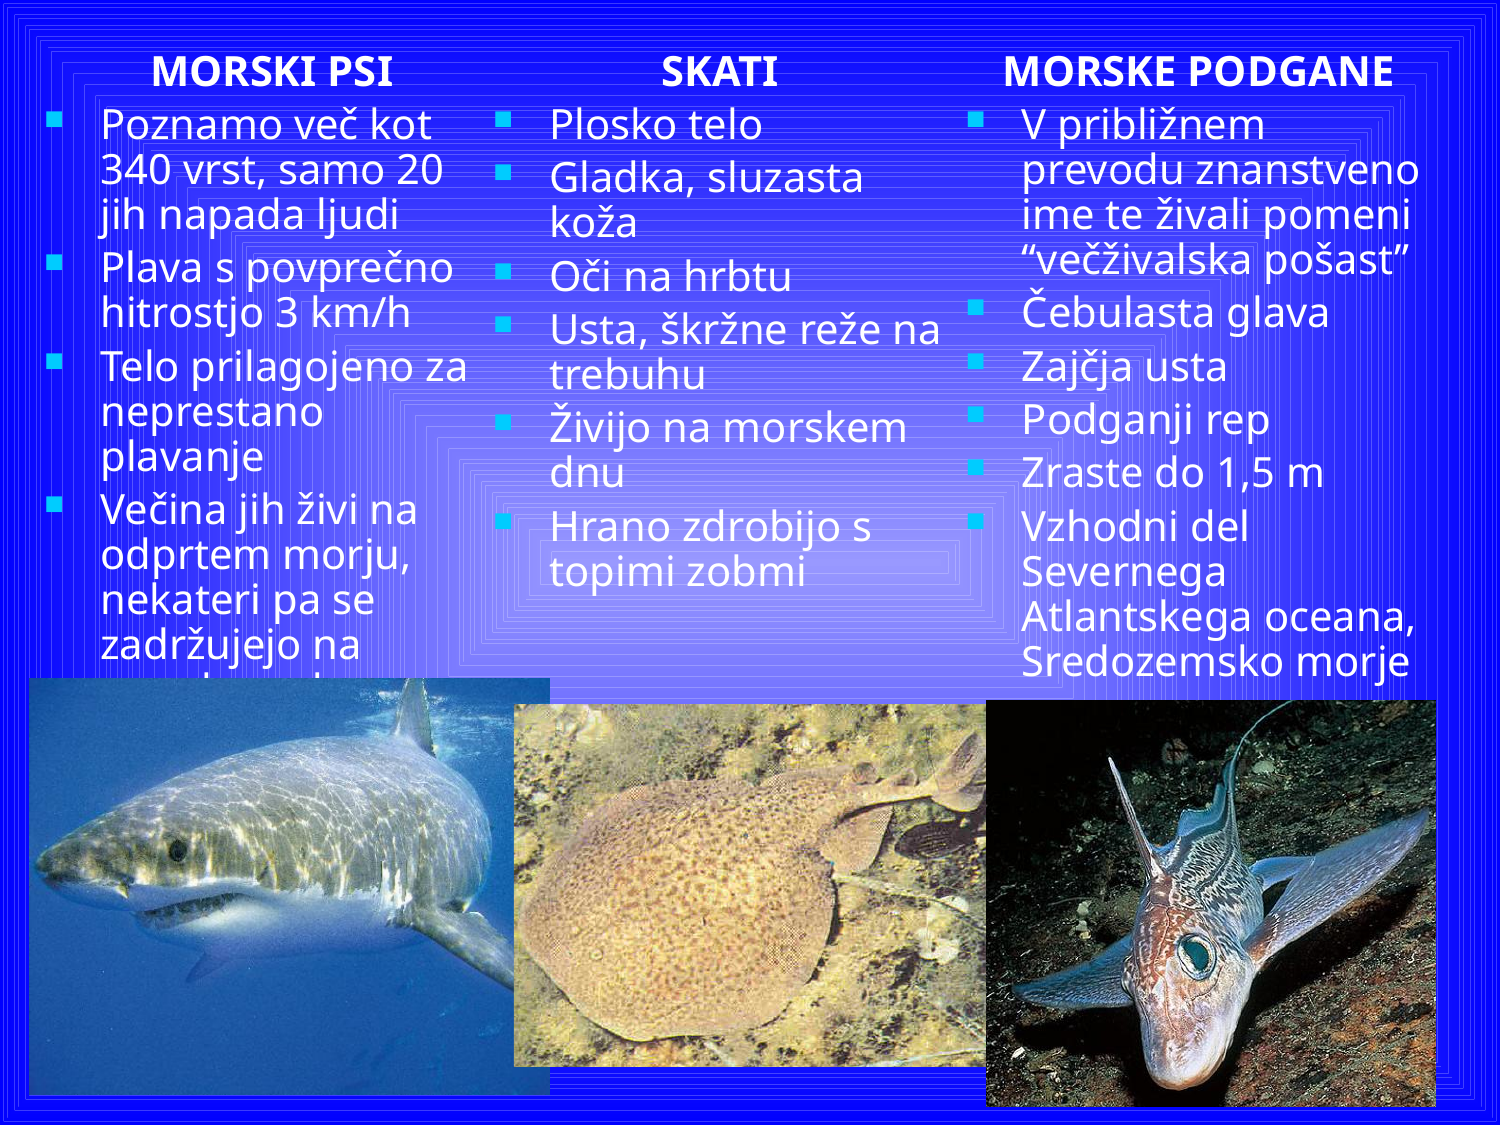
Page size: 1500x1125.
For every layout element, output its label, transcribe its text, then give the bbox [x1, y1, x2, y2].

text_box SKATI Plosko telo Gladka, sluzasta koža Oči na hrbtu Usta, škržne reže na trebuhu Živijo na morskem dnu Hrano zdrobijo s topimi zobmi [478, 42, 963, 622]
picture [29, 678, 1436, 1107]
text_box MORSKI PSI Poznamo več kot 340 vrst, samo 20 jih napada ljudi Plava s povprečno hitrostjo 3 km/h Telo prilagojeno za neprestano plavanje Večina jih živi na odprtem morju, nekateri pa se zadržujejo na morskem dnu [29, 42, 478, 622]
text_box MORSKE PODGANE V približnem prevodu znanstveno ime te živali pomeni “večživalska pošast” Čebulasta glava Zajčja usta Podganji rep Zraste do 1,5 m Vzhodni del Severnega Atlantskega oceana, Sredozemsko morje [963, 42, 1447, 622]
